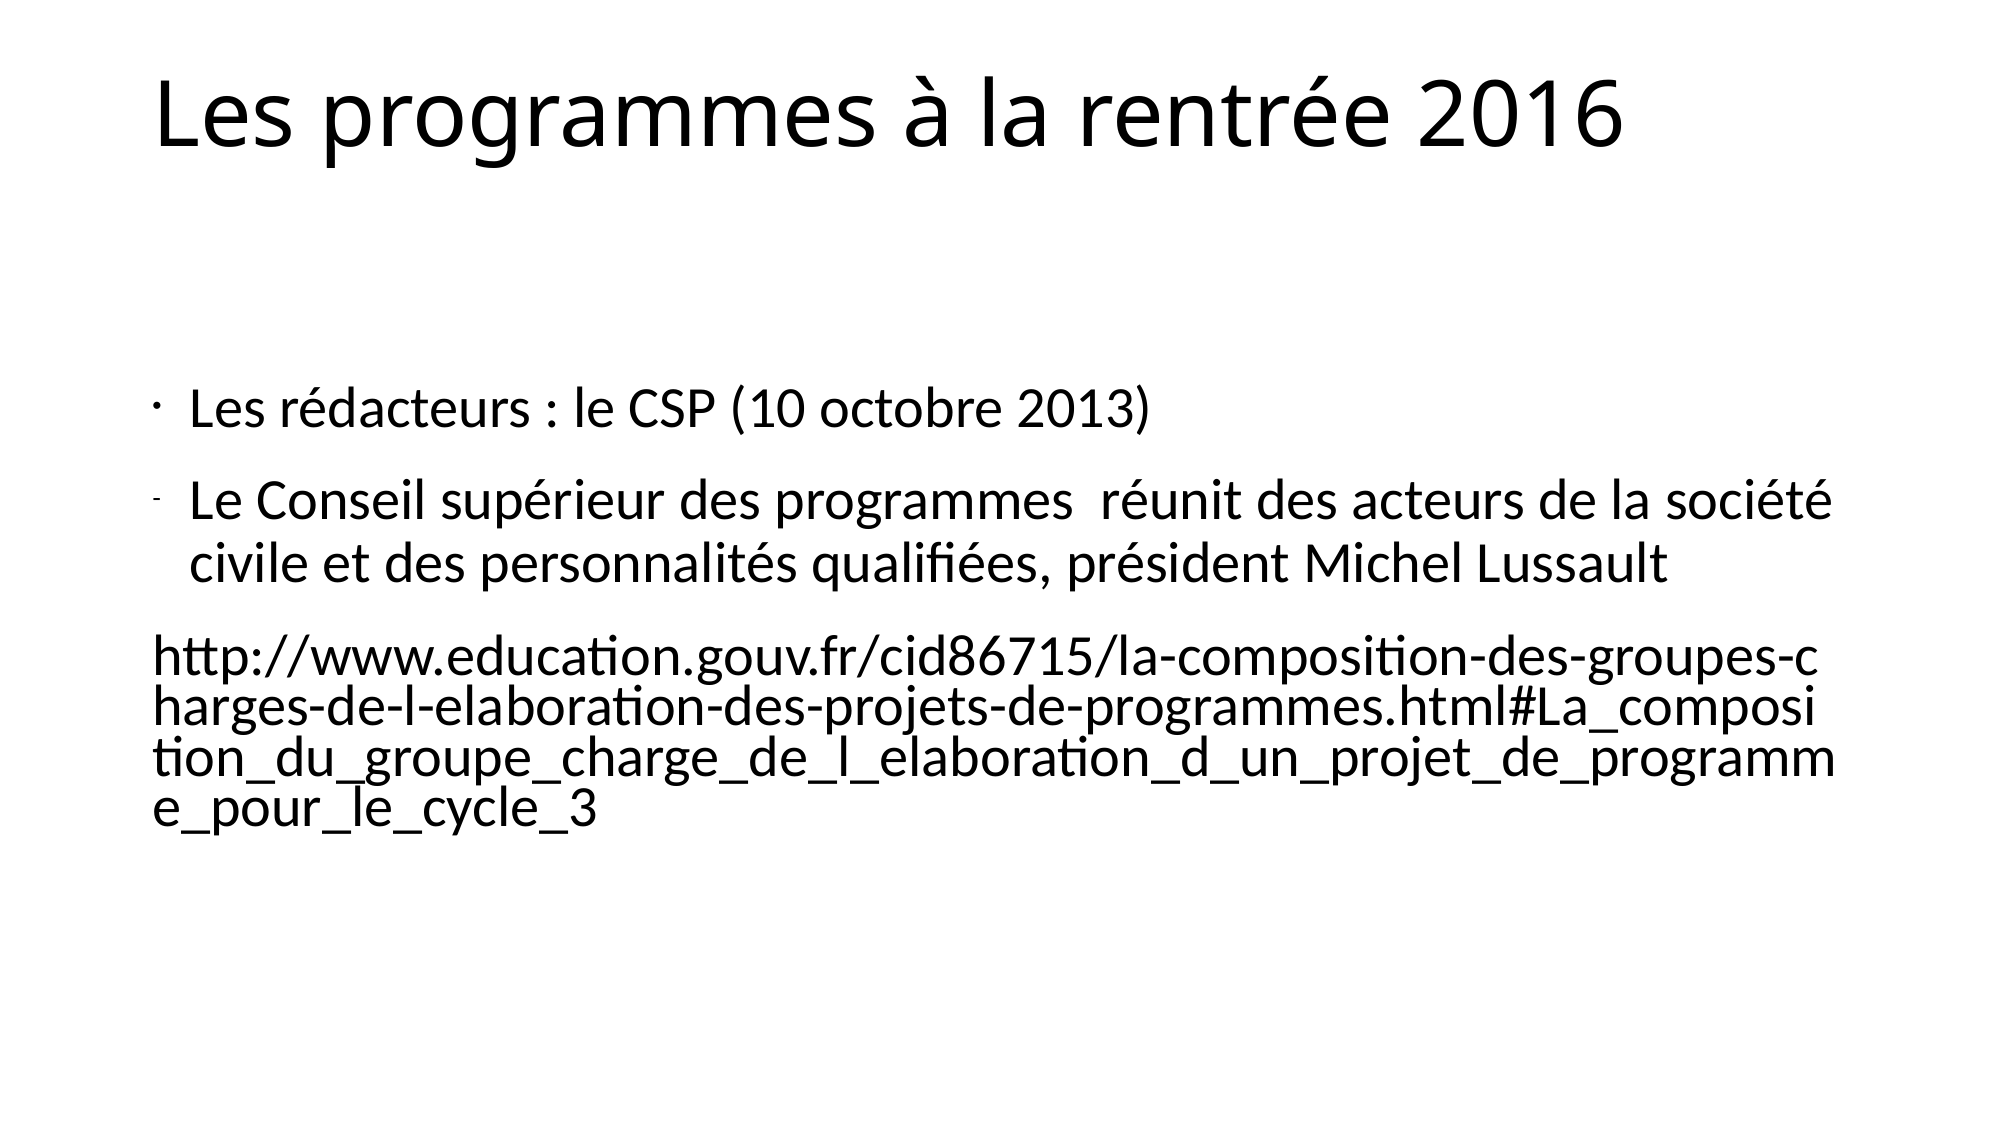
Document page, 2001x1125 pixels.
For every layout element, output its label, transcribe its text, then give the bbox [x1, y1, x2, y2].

list Les rédacteurs : le CSP (10 octobre 2013) Le Conseil supérieur des programmes réunit des acteurs de la société civile et des personnalités qualifiées, président Michel Lussault http://www.education.gouv.fr/cid86715/la-composition-des-groupes-charges-de-l-elaboration-des-projets-de-programmes.html#La_composition_du_groupe_charge_de_l_elaboration_d_un_projet_de_programme_pour_le_cycle_3 [137, 369, 1863, 1084]
title Les programmes à la rentrée 2016 [137, 59, 1863, 278]
